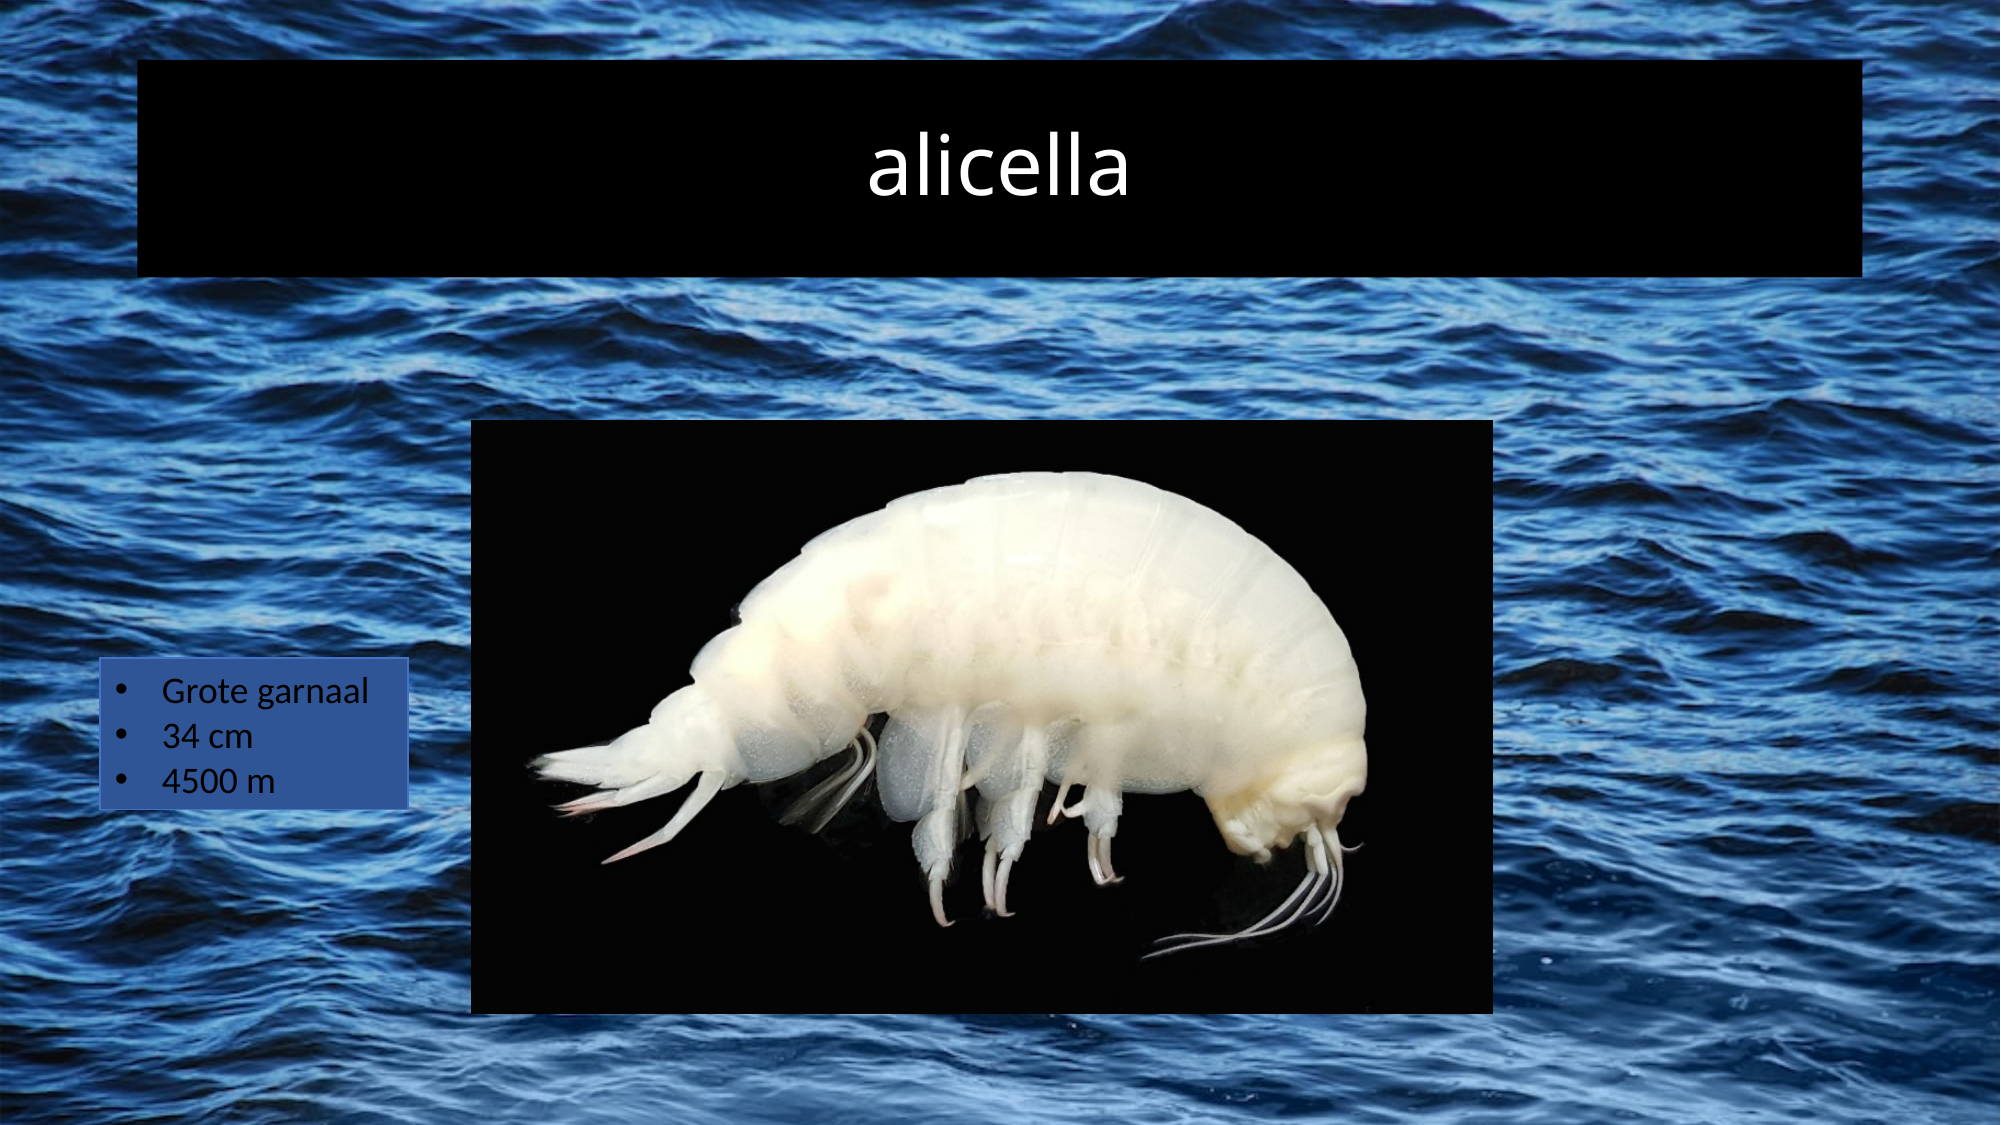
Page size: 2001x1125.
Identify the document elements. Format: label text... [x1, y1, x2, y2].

picture [0, 0, 2000, 1125]
text_box Grote garnaal 34 cm 4500 m [99, 658, 409, 810]
title alicella [137, 59, 1863, 278]
